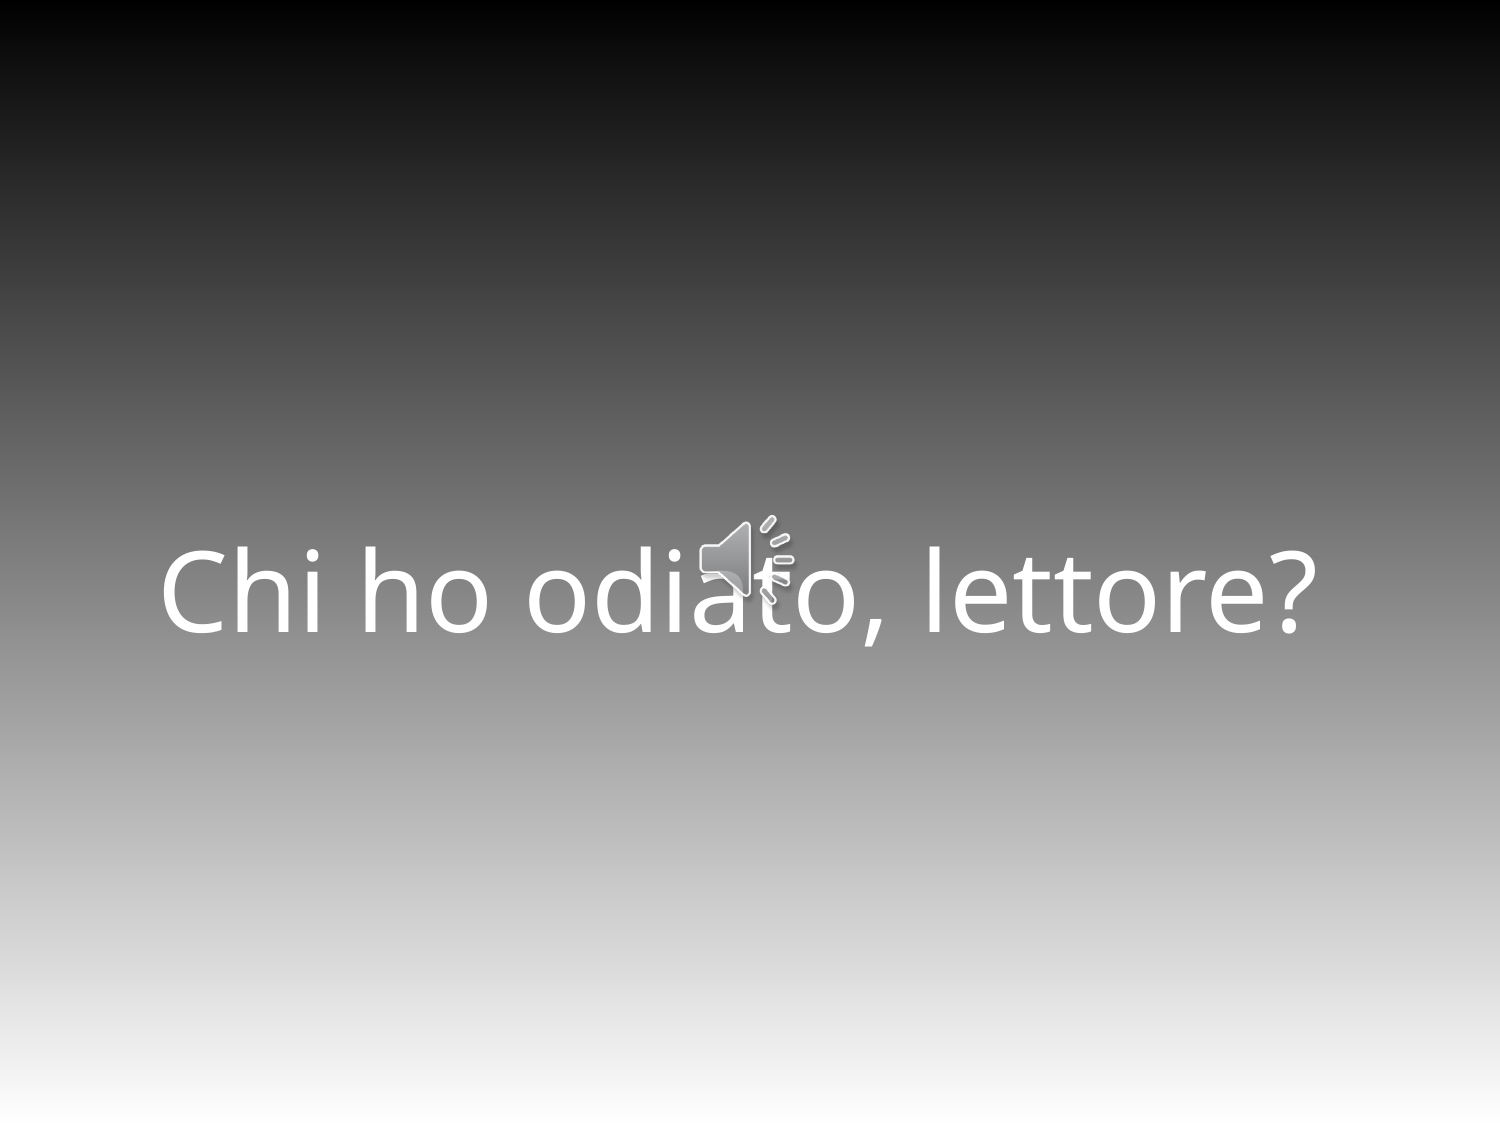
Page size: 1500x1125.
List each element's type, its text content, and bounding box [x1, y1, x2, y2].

picture [699, 512, 800, 613]
list Chi ho odiato, lettore? [64, 184, 1415, 764]
